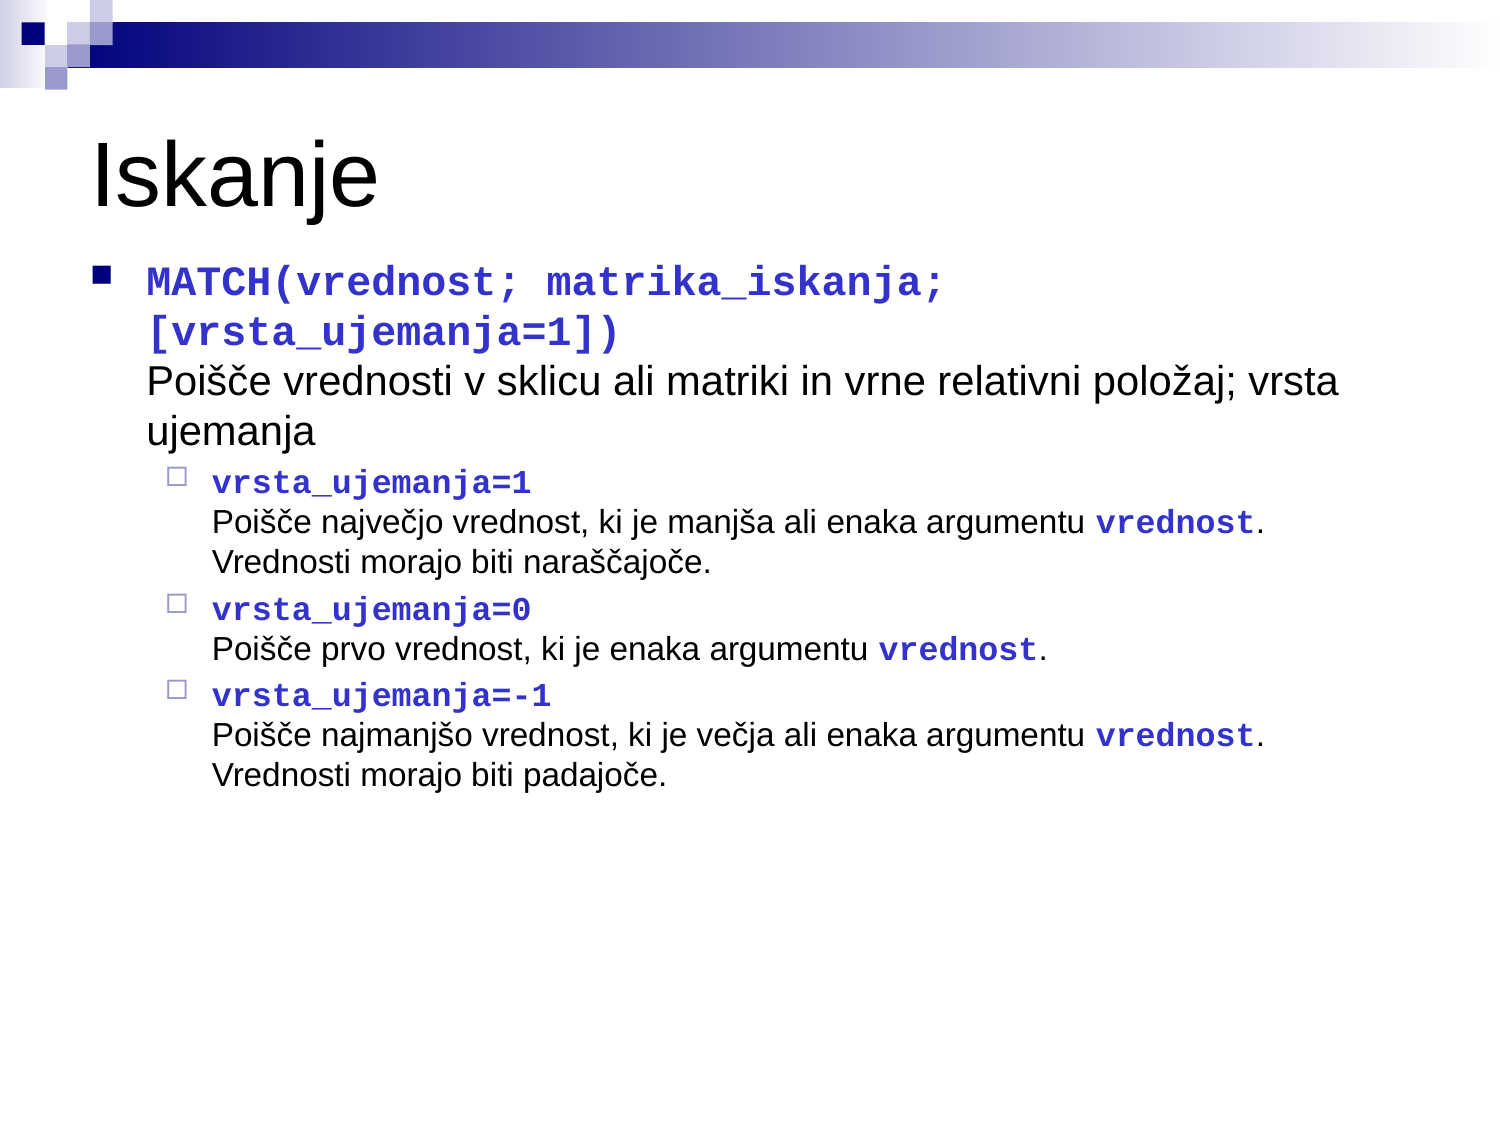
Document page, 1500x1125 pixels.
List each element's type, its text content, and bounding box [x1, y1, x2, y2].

title Iskanje [75, 105, 1425, 235]
list MATCH(vrednost; matrika_iskanja; [vrsta_ujemanja=1]) Poišče vrednosti v sklicu ali matriki in vrne relativni položaj; vrsta ujemanja vrsta_ujemanja=1 Poišče največjo vrednost, ki je manjša ali enaka argumentu vrednost. Vrednosti morajo biti naraščajoče. vrsta_ujemanja=0 Poišče prvo vrednost, ki je enaka argumentu vrednost. vrsta_ujemanja=-1 Poišče najmanjšo vrednost, ki je večja ali enaka argumentu vrednost. Vrednosti morajo biti padajoče. [75, 246, 1425, 1079]
